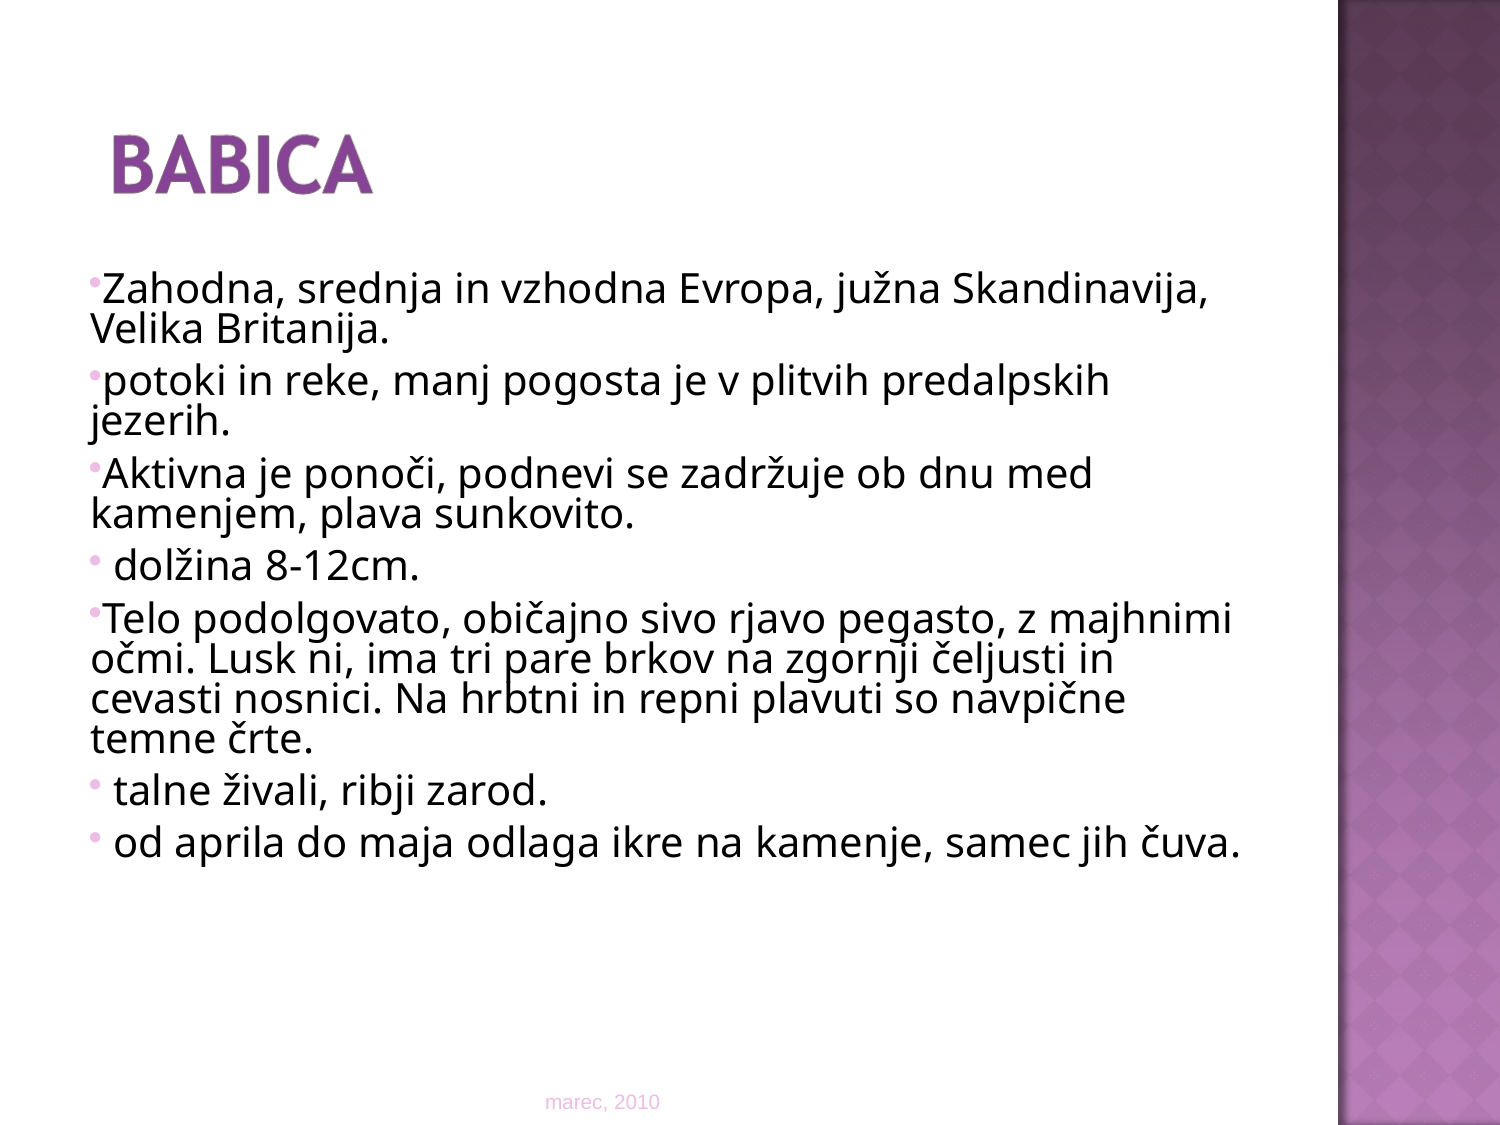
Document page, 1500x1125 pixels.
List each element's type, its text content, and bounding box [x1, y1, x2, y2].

text_box marec, 2010 [74, 1075, 675, 1114]
text_box Zahodna, srednja in vzhodna Evropa, južna Skandinavija, Velika Britanija. potoki in reke, manj pogosta je v plitvih predalpskih jezerih. Aktivna je ponoči, podnevi se zadržuje ob dnu med kamenjem, plava sunkovito. dolžina 8-12cm. Telo podolgovato, običajno sivo rjavo pegasto, z majhnimi očmi. Lusk ni, ima tri pare brkov na zgornji čeljusti in cevasti nosnici. Na hrbtni in repni plavuti so navpične temne črte. talne živali, ribji zarod. od aprila do maja odlaga ikre na kamenje, samec jih čuva. [74, 264, 1263, 1060]
picture [60, 0, 1500, 1125]
